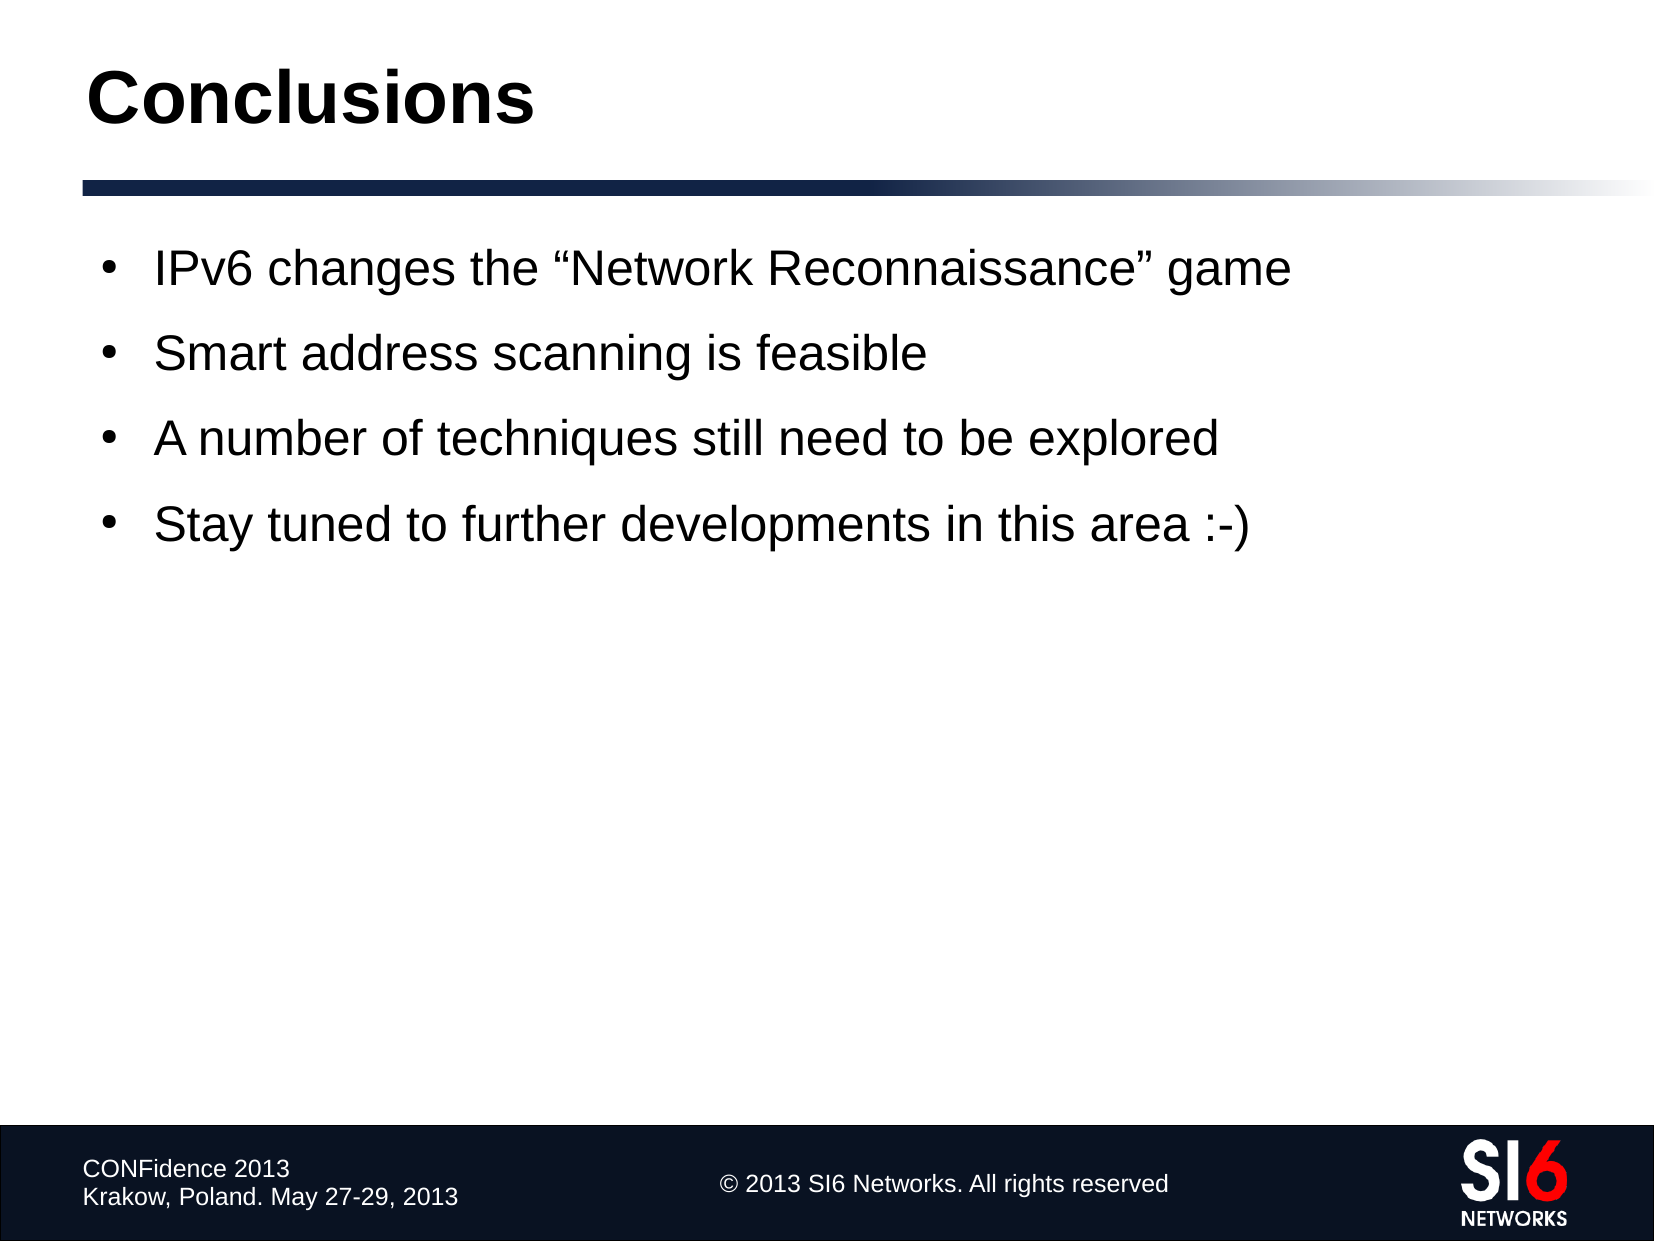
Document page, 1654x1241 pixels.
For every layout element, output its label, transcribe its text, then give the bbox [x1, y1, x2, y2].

picture [1461, 1139, 1567, 1226]
list IPv6 changes the “Network Reconnaissance” game Smart address scanning is feasible A number of techniques still need to be explored Stay tuned to further developments in this area :-) [82, 240, 1571, 1059]
title Conclusions [86, 30, 1576, 166]
